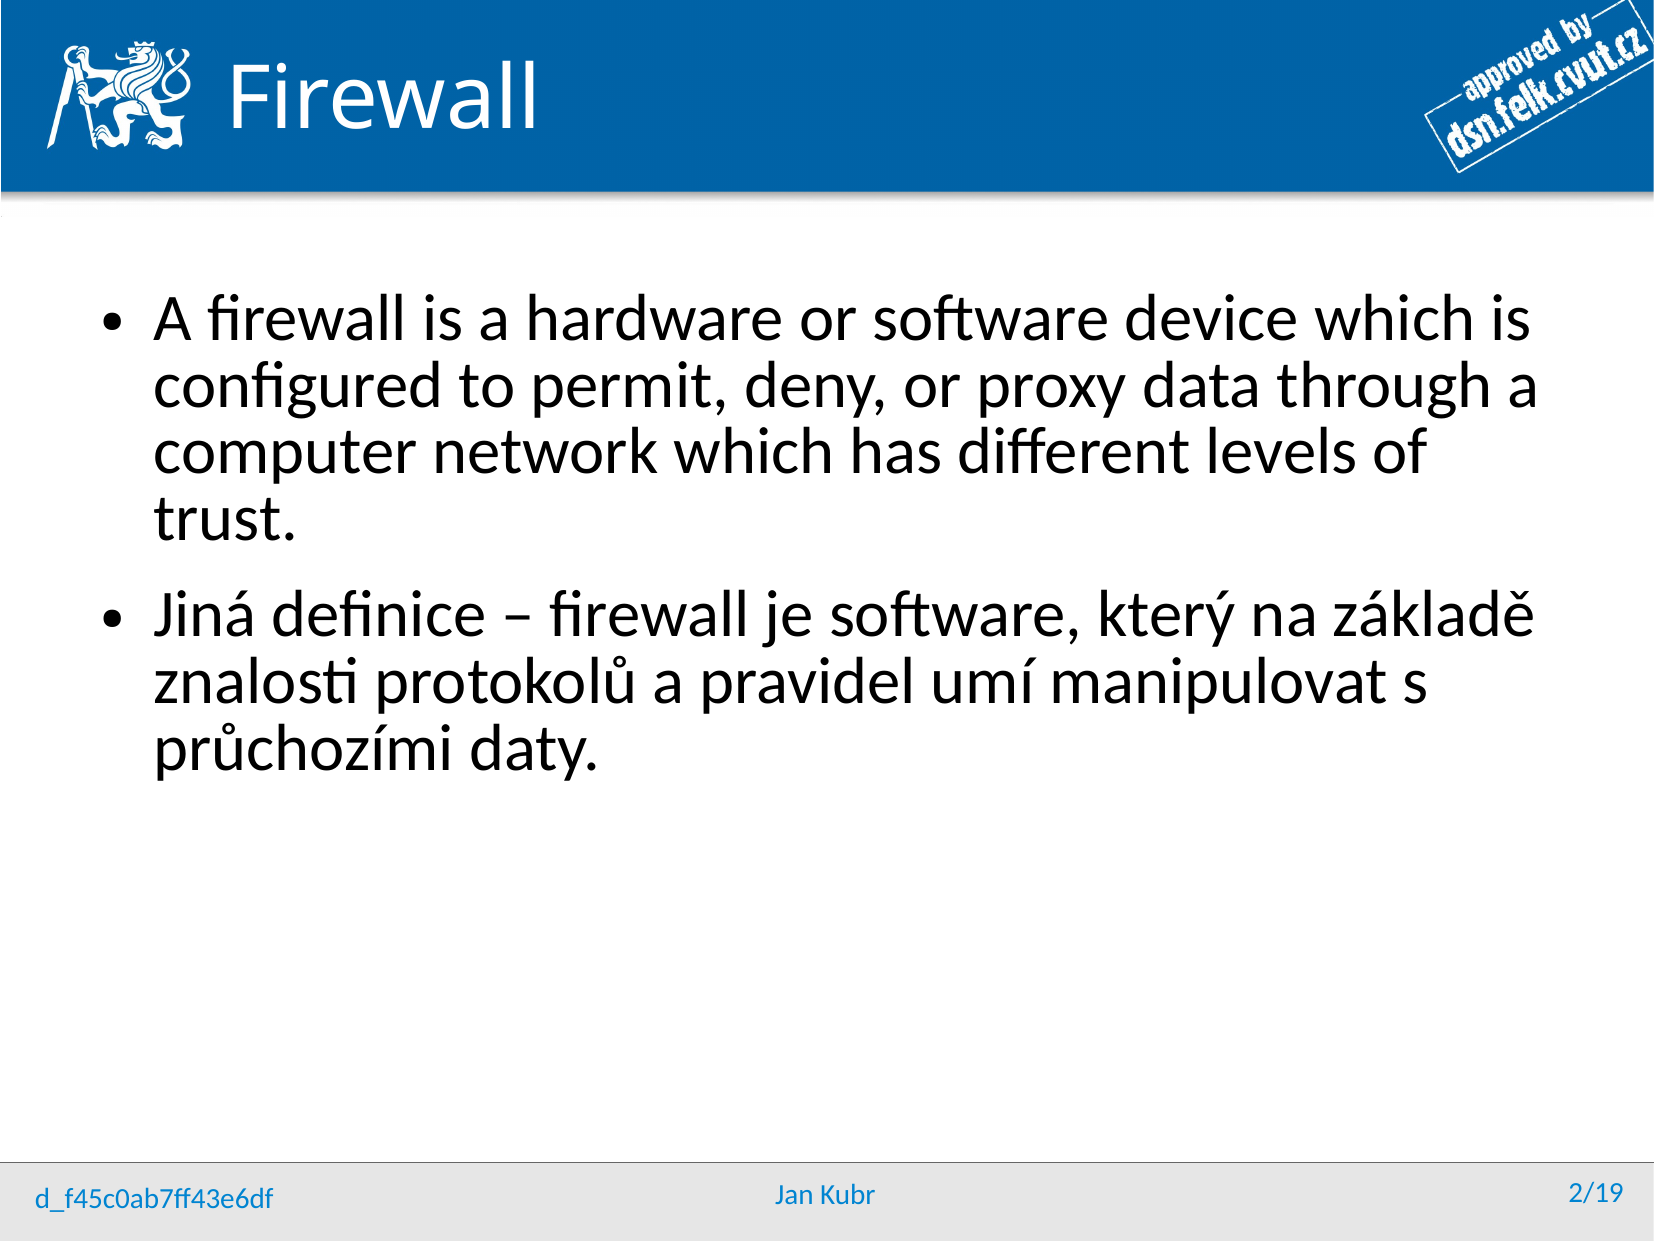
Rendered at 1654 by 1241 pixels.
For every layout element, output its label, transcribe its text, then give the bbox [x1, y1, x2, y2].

list A firewall is a hardware or software device which is configured to permit, deny, or proxy data through a computer network which has different levels of trust. Jiná definice – firewall je software, který na základě znalosti protokolů a pravidel umí manipulovat s průchozími daty. [82, 290, 1571, 1010]
picture [1, 0, 1654, 217]
title Firewall [225, 0, 1426, 188]
